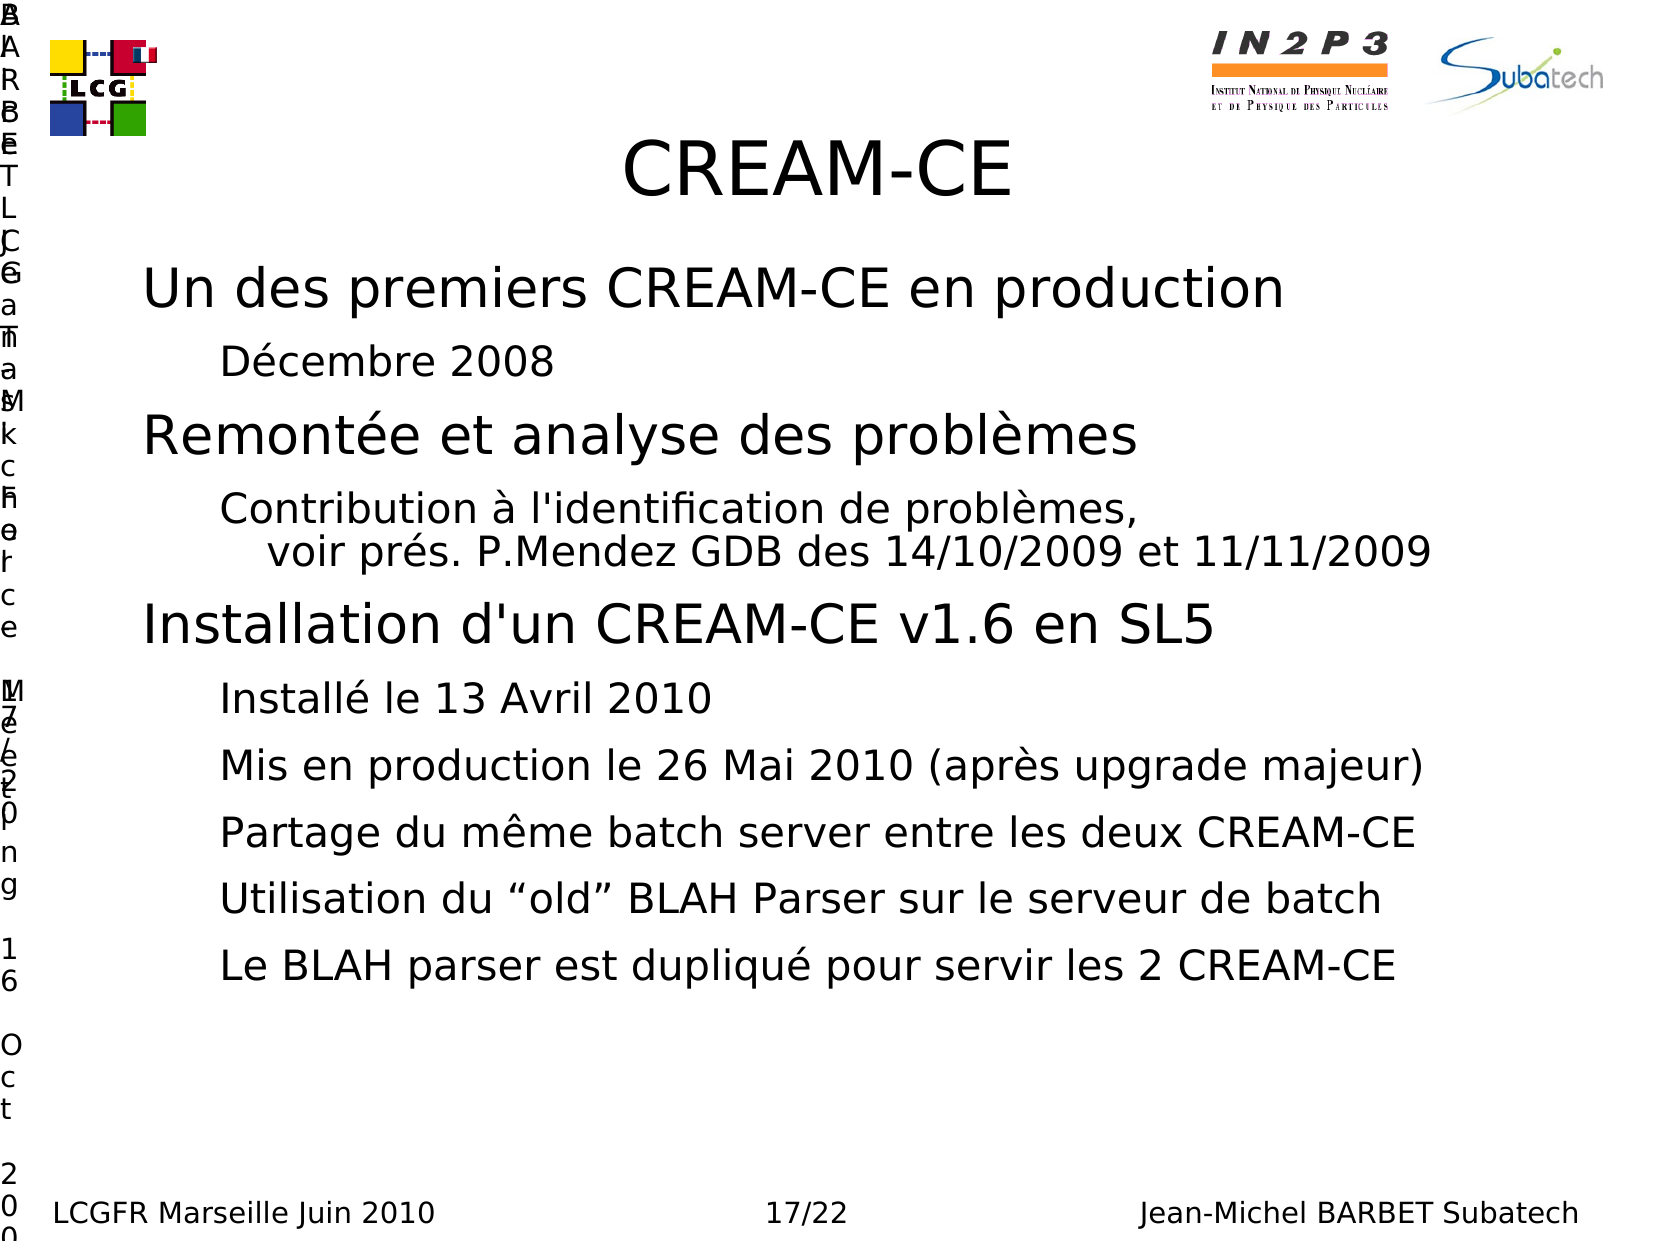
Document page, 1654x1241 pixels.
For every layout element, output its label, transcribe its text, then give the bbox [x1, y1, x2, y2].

picture [1210, 21, 1388, 75]
list Un des premiers CREAM-CE en production Décembre 2008 Remontée et analyse des problèmes Contribution à l'identification de problèmes, voir prés. P.Mendez GDB des 14/10/2009 et 11/11/2009 Installation d'un CREAM-CE v1.6 en SL5 Installé le 13 Avril 2010 Mis en production le 26 Mai 2010 (après upgrade majeur) Partage du même batch server entre les deux CREAM-CE Utilisation du “old” BLAH Parser sur le serveur de batch Le BLAH parser est dupliqué pour servir les 2 CREAM-CE [125, 262, 1538, 997]
picture [1425, 37, 1603, 116]
picture [50, 40, 159, 136]
title CREAM-CE [112, 75, 1525, 267]
